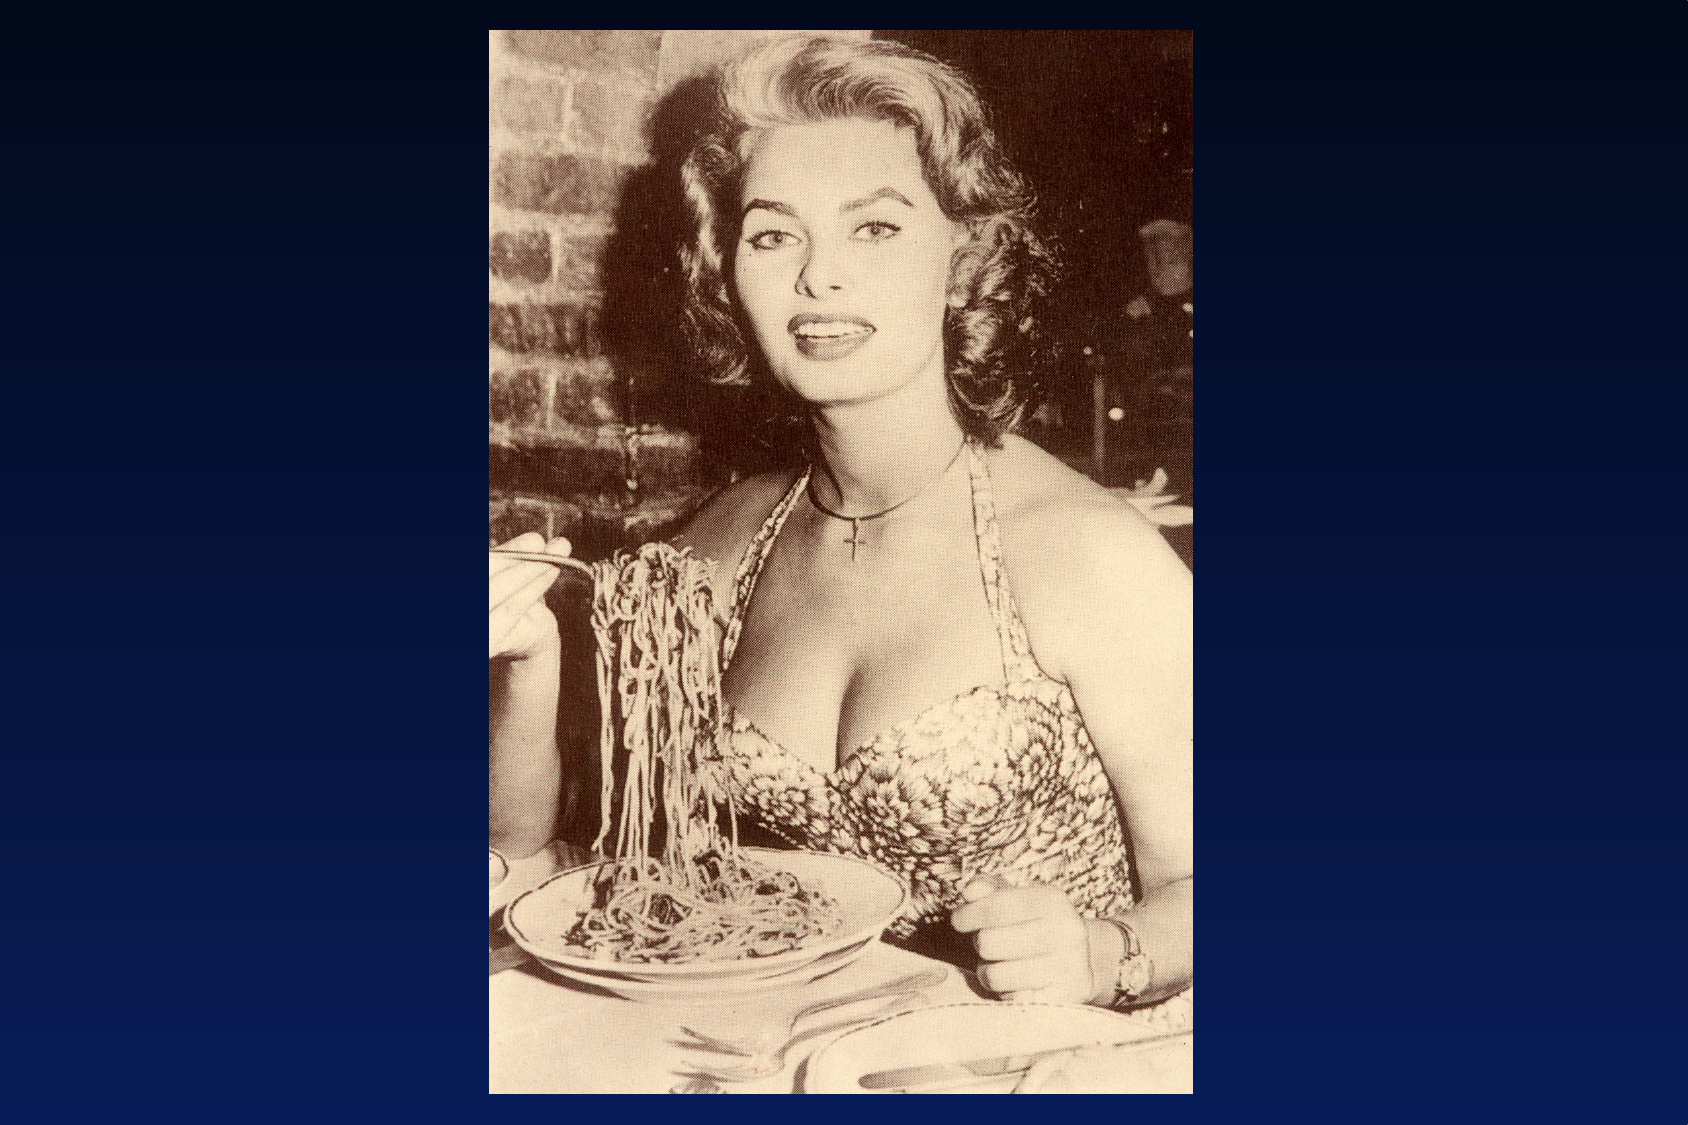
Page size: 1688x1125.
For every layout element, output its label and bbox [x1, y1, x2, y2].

picture [489, 30, 1193, 1094]
